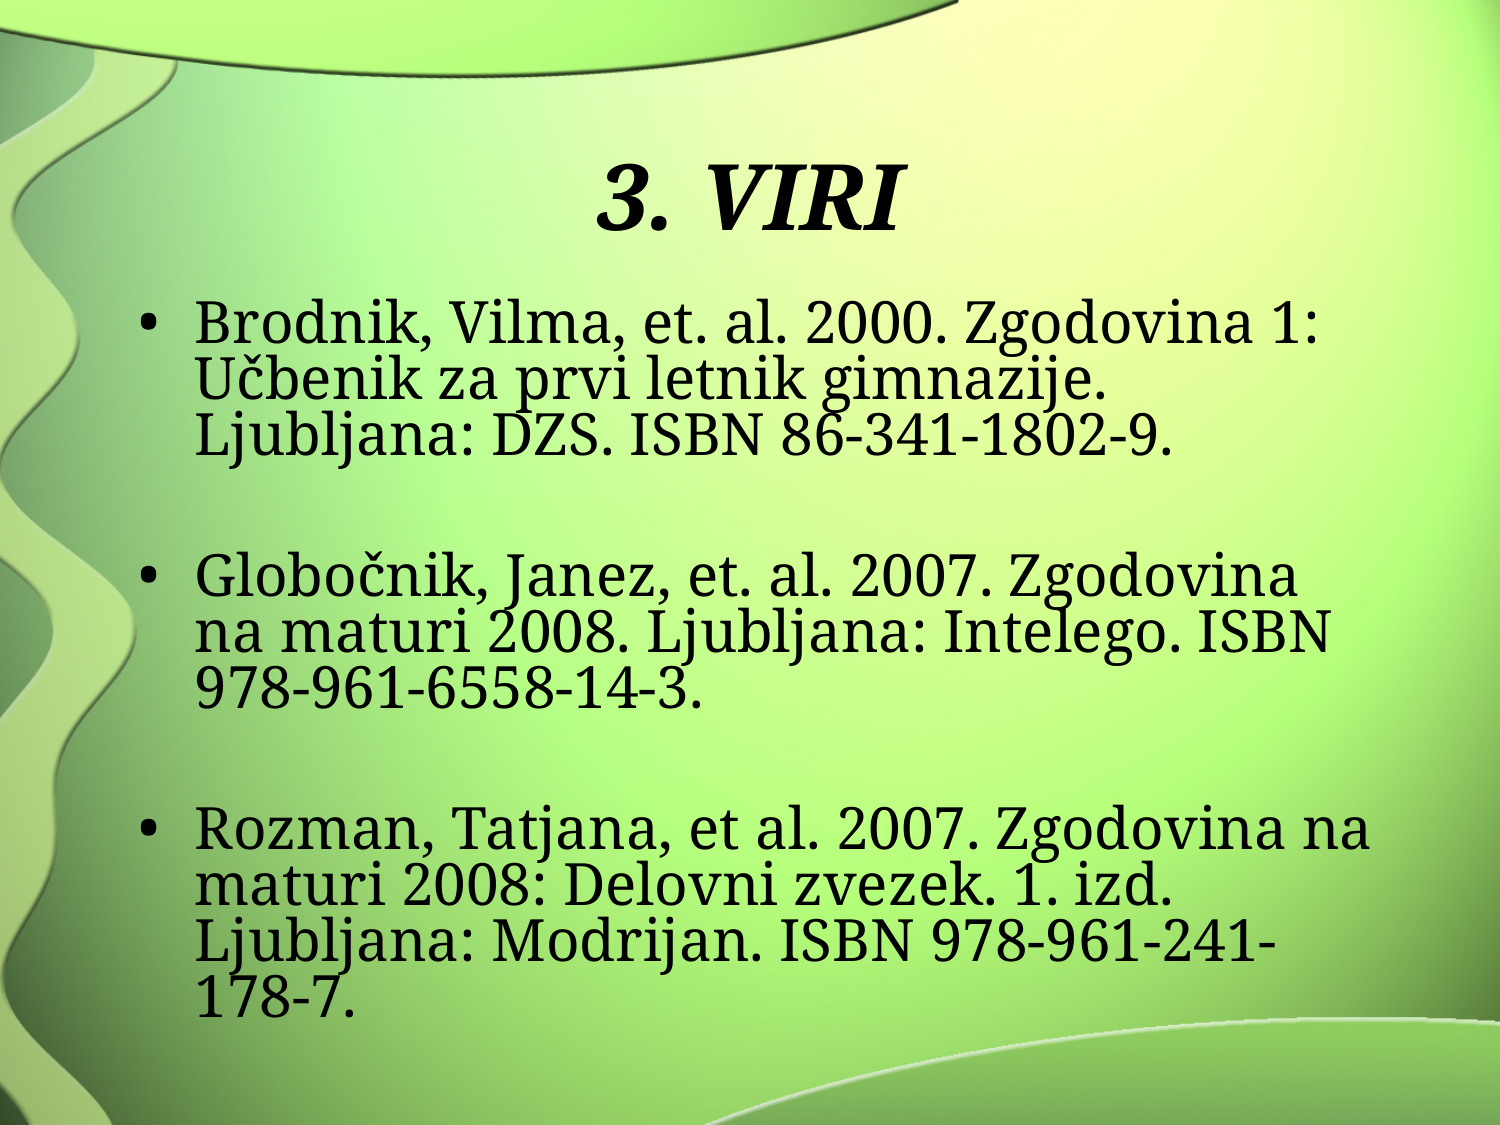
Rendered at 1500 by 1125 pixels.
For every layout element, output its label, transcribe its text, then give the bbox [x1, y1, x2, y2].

title 3. VIRI [112, 99, 1388, 288]
picture [0, 0, 1500, 1125]
list Brodnik, Vilma, et. al. 2000. Zgodovina 1: Učbenik za prvi letnik gimnazije. Ljubljana: DZS. ISBN 86-341-1802-9. Globočnik, Janez, et. al. 2007. Zgodovina na maturi 2008. Ljubljana: Intelego. ISBN 978-961-6558-14-3. Rozman, Tatjana, et al. 2007. Zgodovina na maturi 2008: Delovni zvezek. 1. izd. Ljubljana: Modrijan. ISBN 978-961-241-178-7. [123, 290, 1399, 981]
